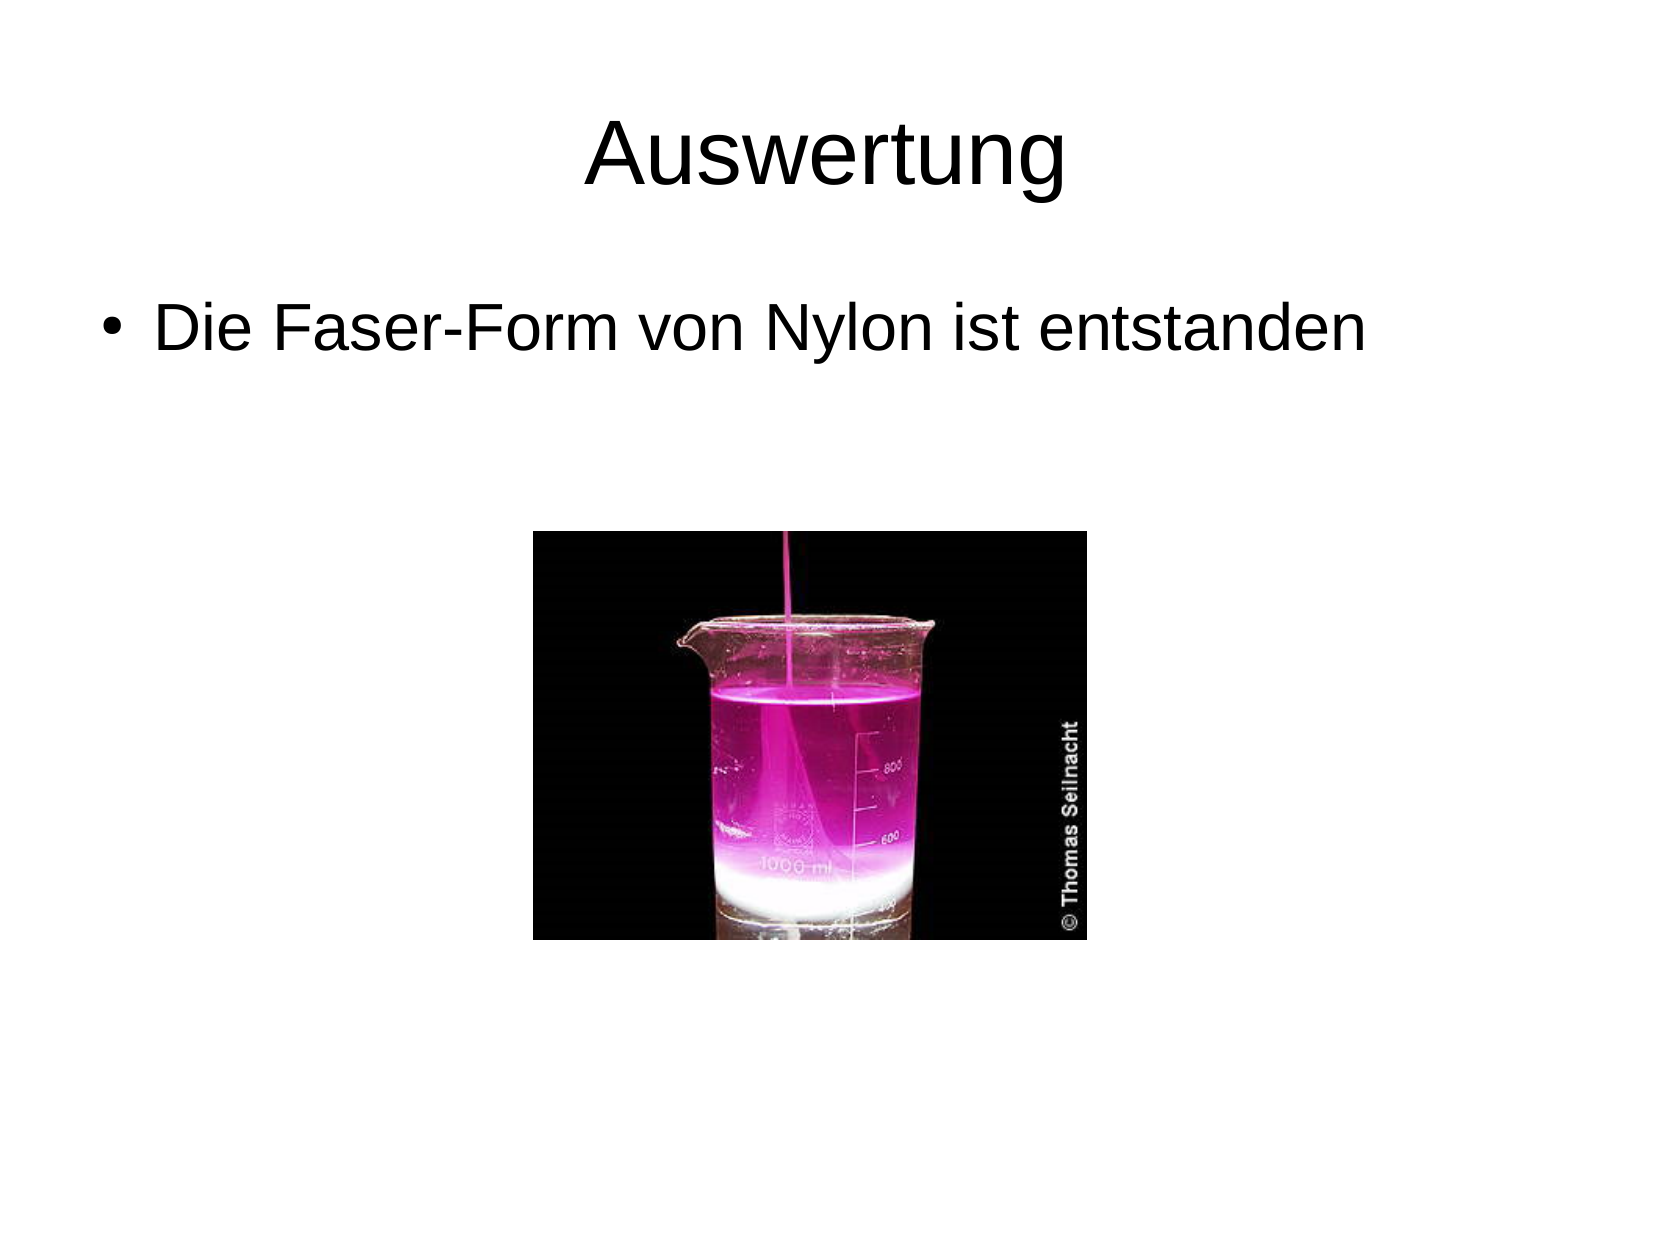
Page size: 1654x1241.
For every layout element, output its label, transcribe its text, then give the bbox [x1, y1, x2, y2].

picture [533, 531, 1087, 940]
list Die Faser-Form von Nylon ist entstanden [82, 290, 1571, 1109]
title Auswertung [82, 49, 1571, 257]
